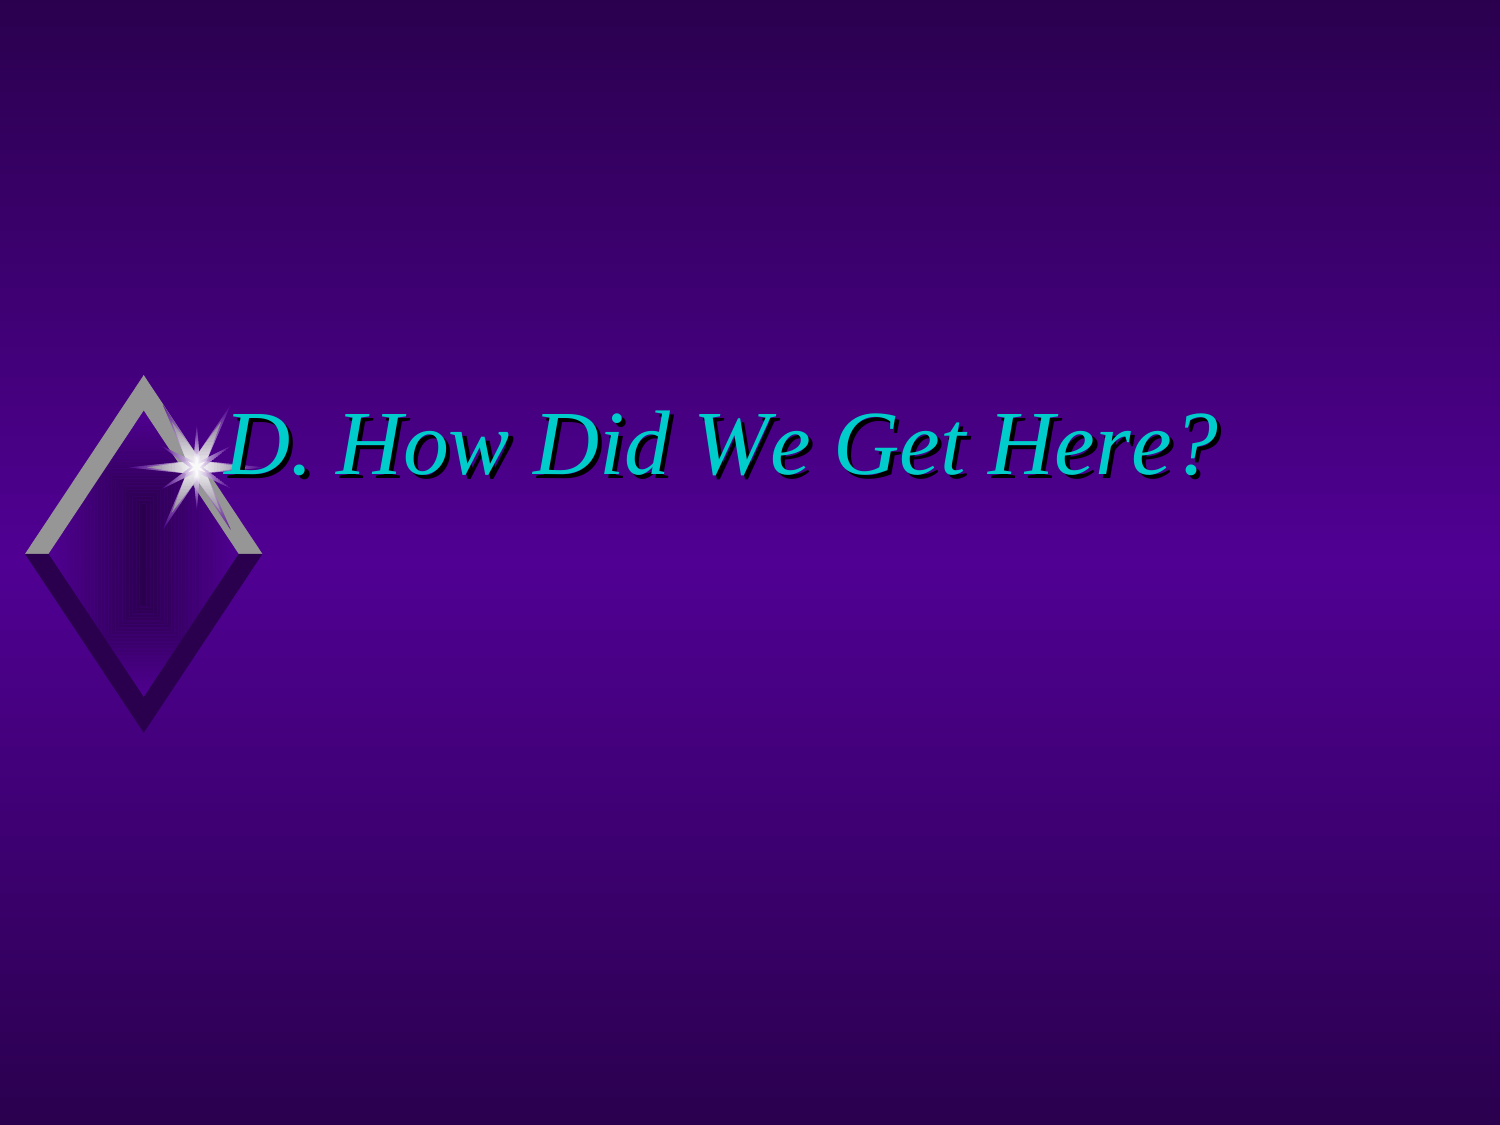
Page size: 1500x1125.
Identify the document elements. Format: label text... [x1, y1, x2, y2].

title D. How Did We Get Here? [224, 349, 1500, 538]
